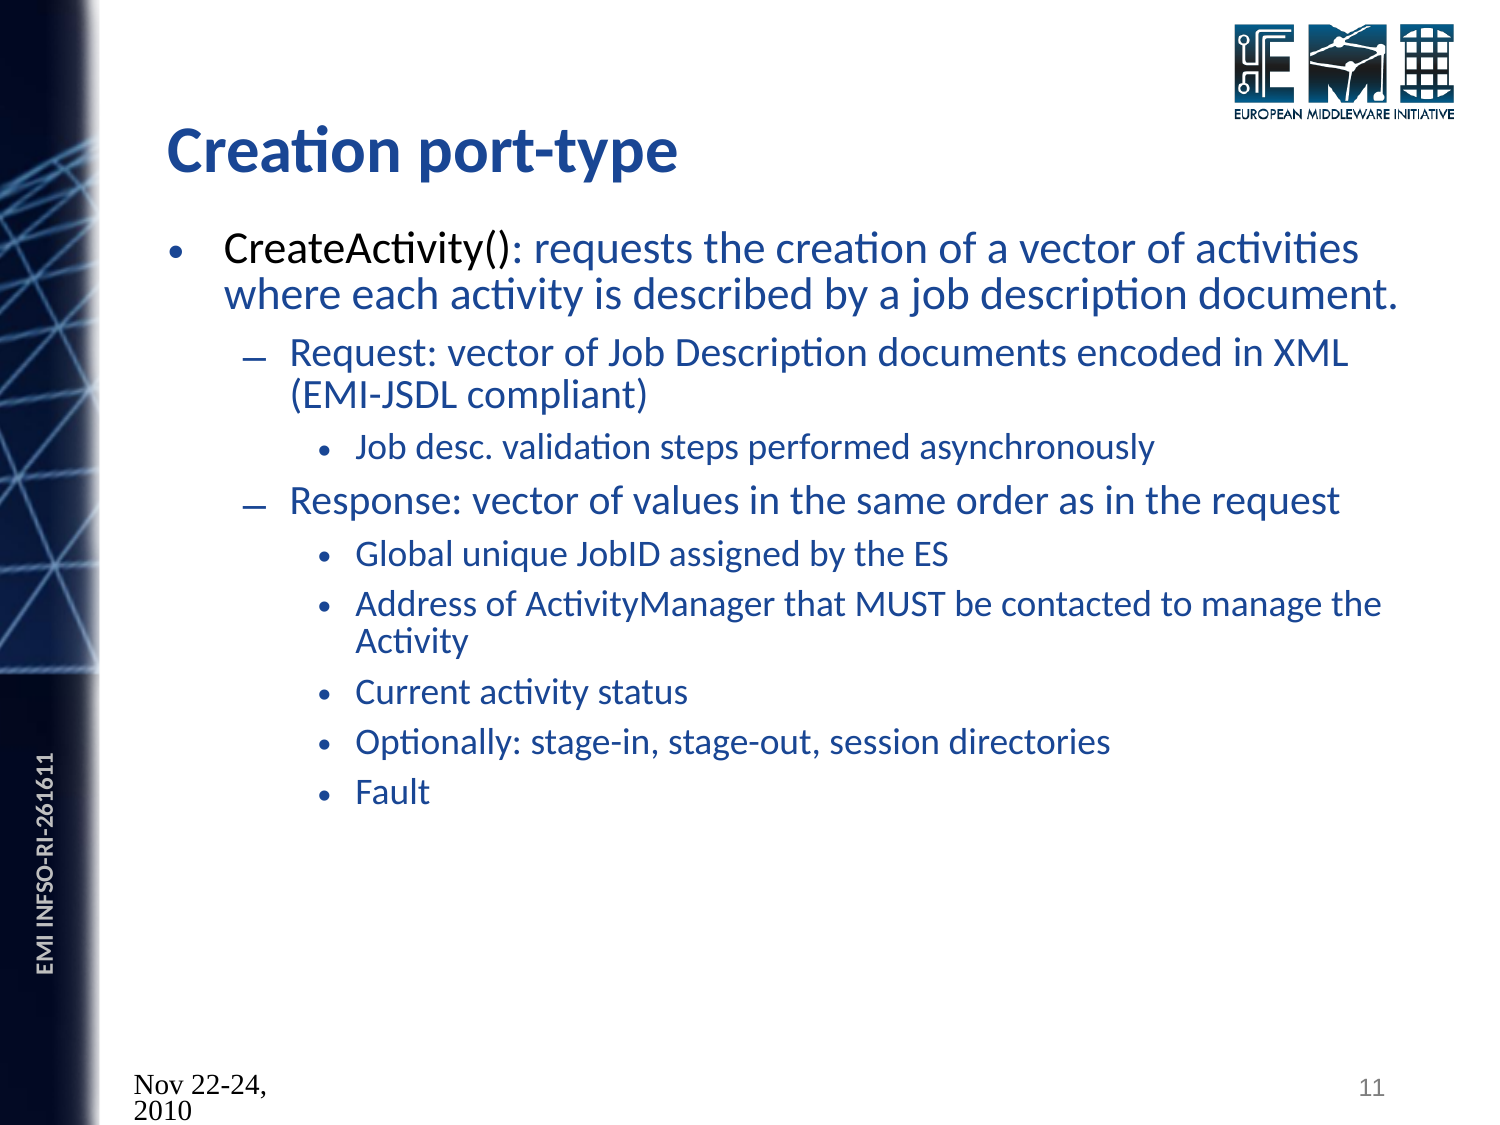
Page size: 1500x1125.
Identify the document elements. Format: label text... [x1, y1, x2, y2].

text_box Creation port-type [153, 115, 1388, 212]
text_box <number> [1343, 1063, 1426, 1123]
picture [1185, 8, 1500, 140]
list CreateActivity(): requests the creation of a vector of activities where each activity is described by a job description document. Request: vector of Job Description documents encoded in XML (EMI-JSDL compliant) Job desc. validation steps performed asynchronously Response: vector of values in the same order as in the request Global unique JobID assigned by the ES Address of ActivityManager that MUST be contacted to manage the Activity Current activity status Optionally: stage-in, stage-out, session directories Fault [153, 221, 1463, 1053]
picture [0, 0, 111, 1125]
